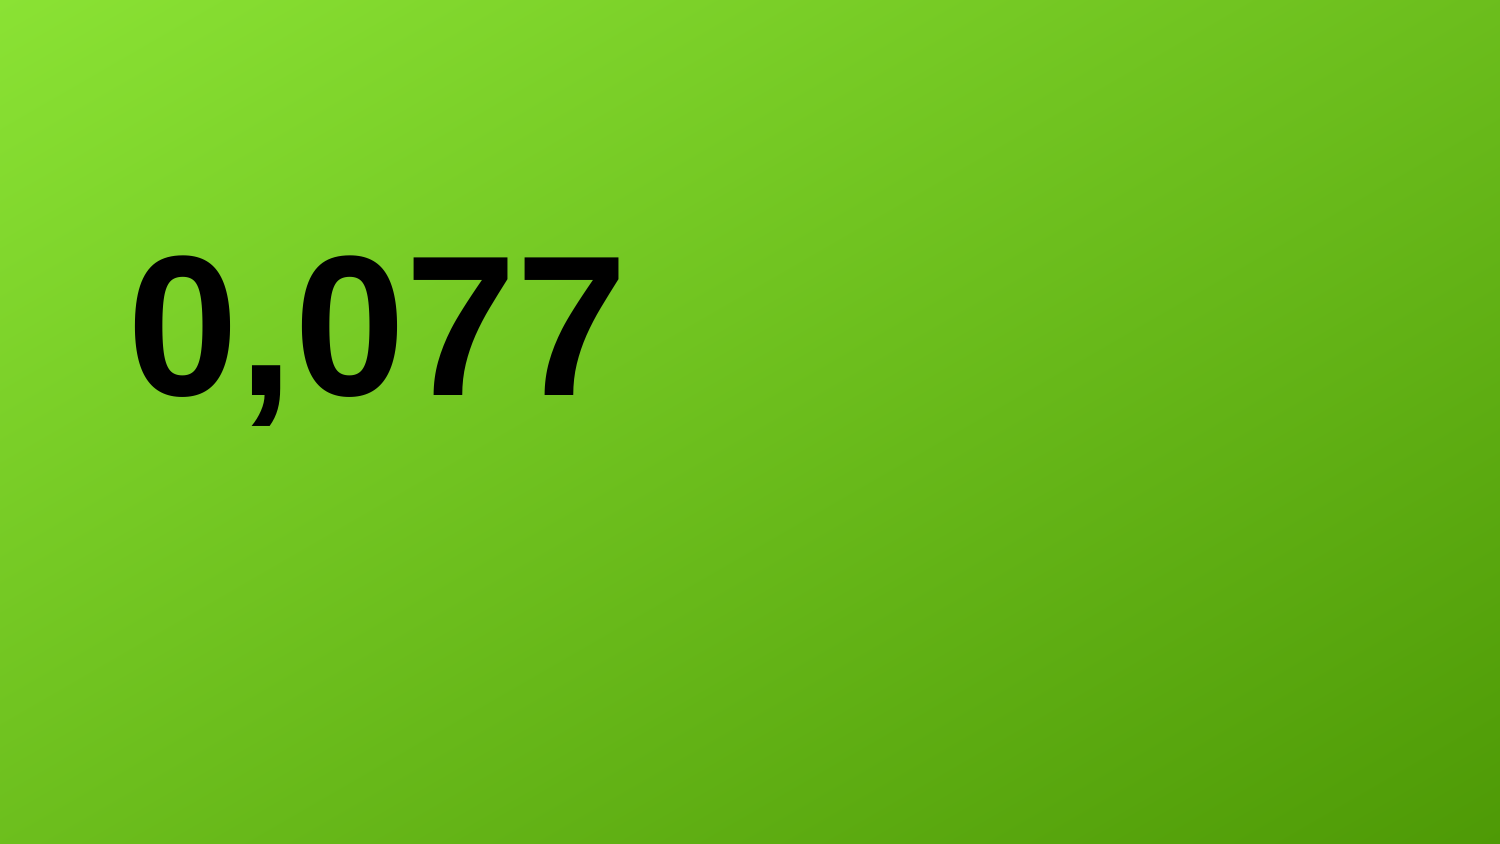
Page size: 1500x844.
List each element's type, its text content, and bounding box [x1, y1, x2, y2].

title 0,077 [112, 259, 1388, 450]
